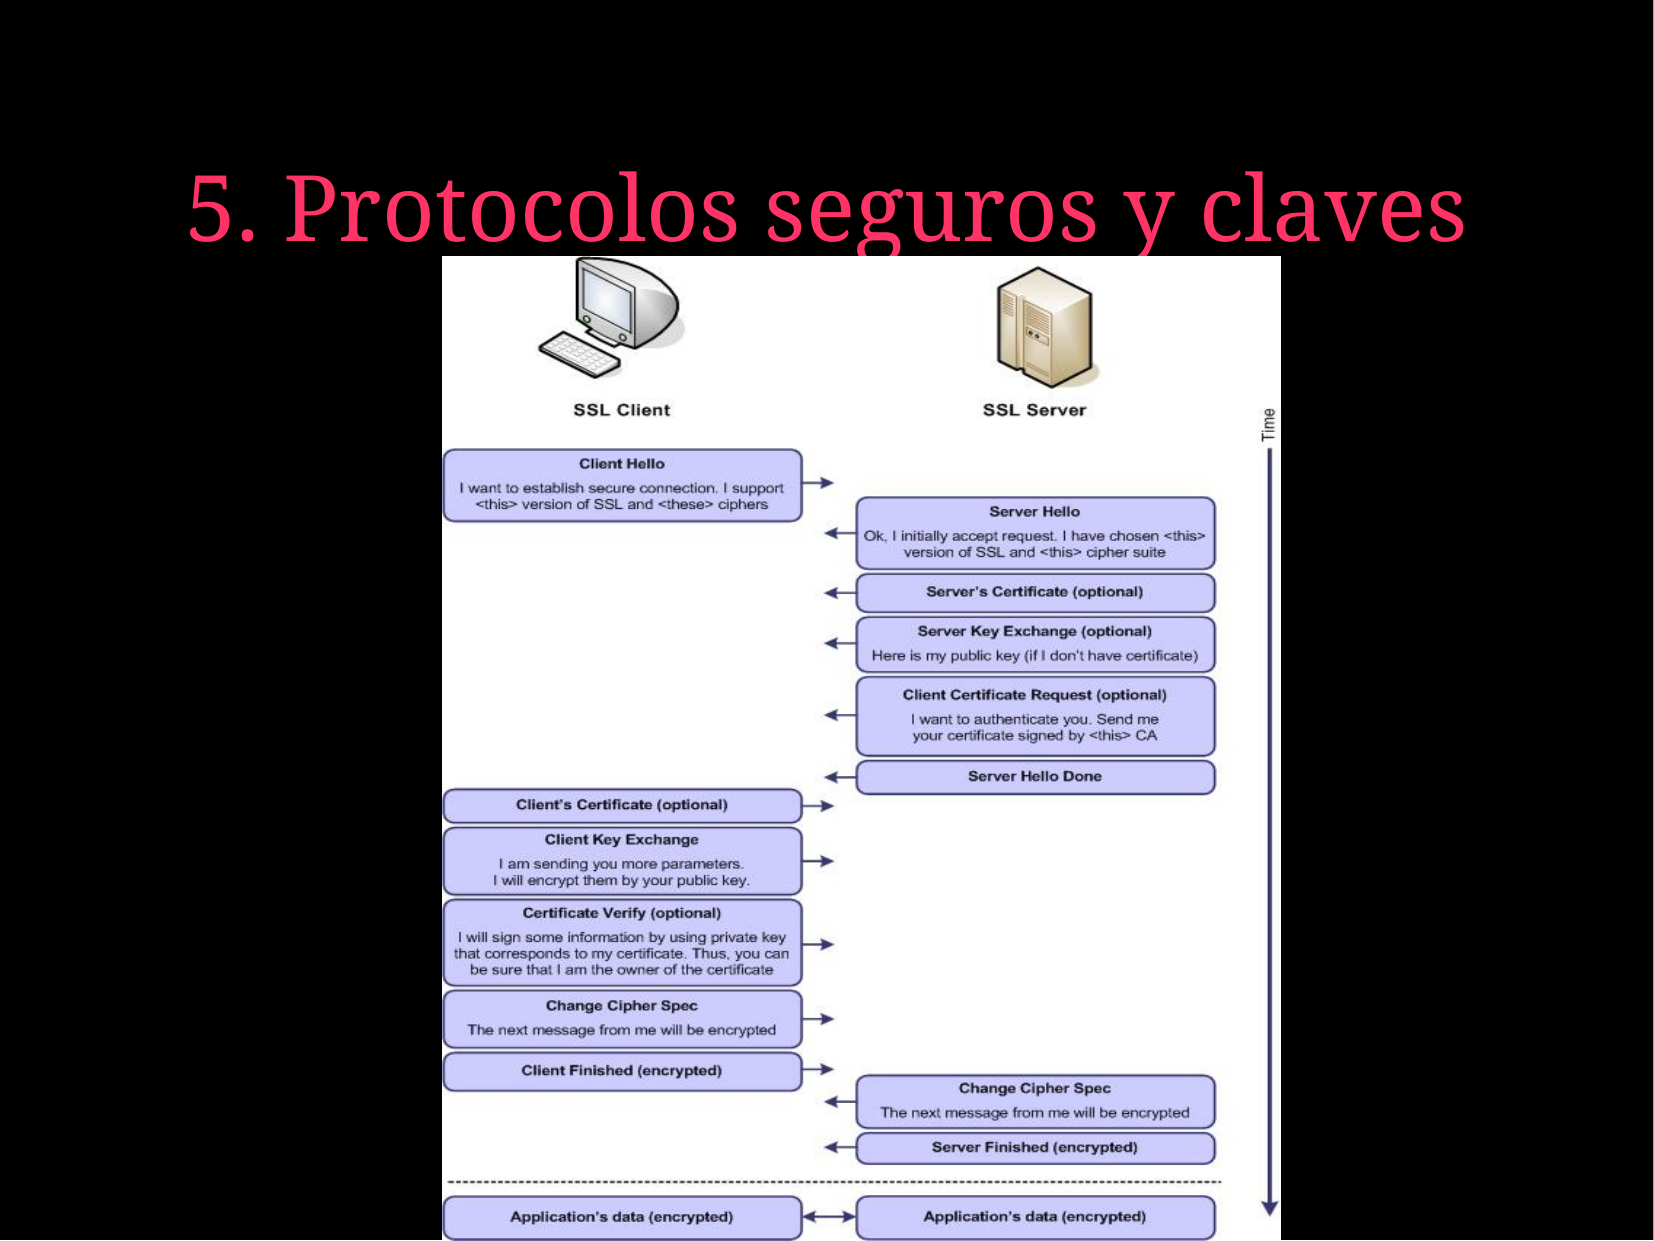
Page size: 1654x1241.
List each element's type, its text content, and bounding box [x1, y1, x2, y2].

picture [442, 256, 1281, 1241]
title 5. Protocolos seguros y claves [121, 102, 1534, 311]
